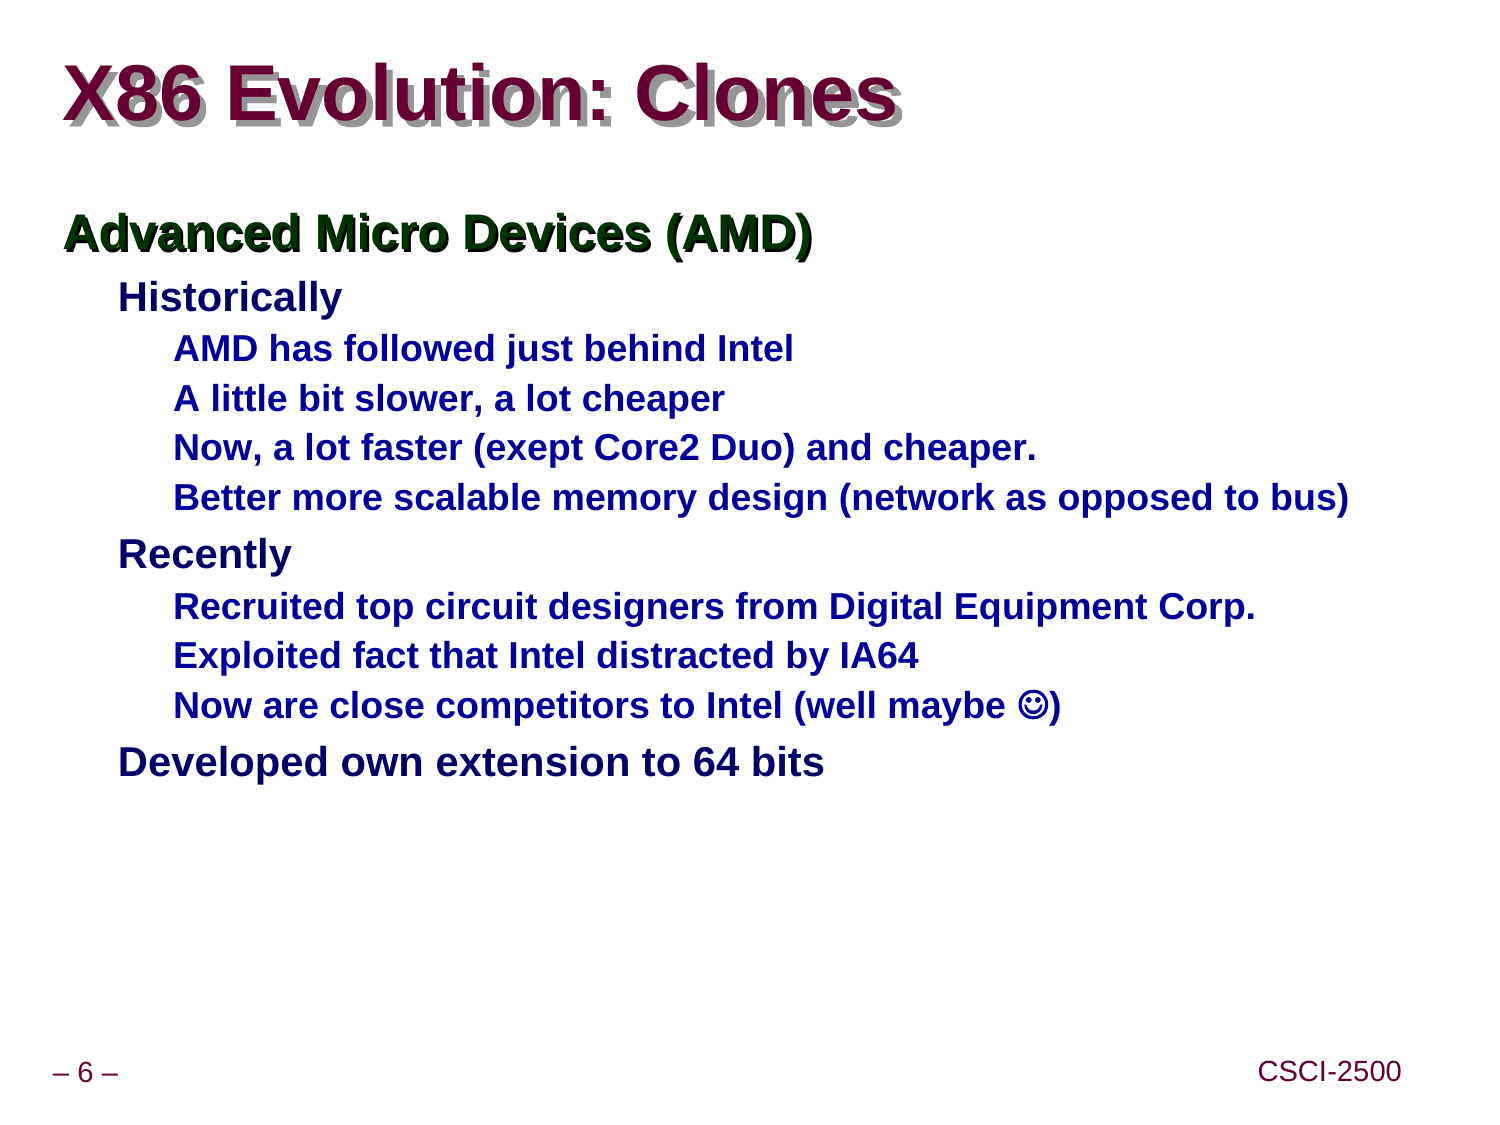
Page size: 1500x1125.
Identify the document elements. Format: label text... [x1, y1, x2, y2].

title X86 Evolution: Clones [62, 45, 1157, 149]
list Advanced Micro Devices (AMD) Historically AMD has followed just behind Intel A little bit slower, a lot cheaper Now, a lot faster (exept Core2 Duo) and cheaper. Better more scalable memory design (network as opposed to bus) Recently Recruited top circuit designers from Digital Equipment Corp. Exploited fact that Intel distracted by IA64 Now are close competitors to Intel (well maybe ) Developed own extension to 64 bits [47, 200, 1411, 1058]
